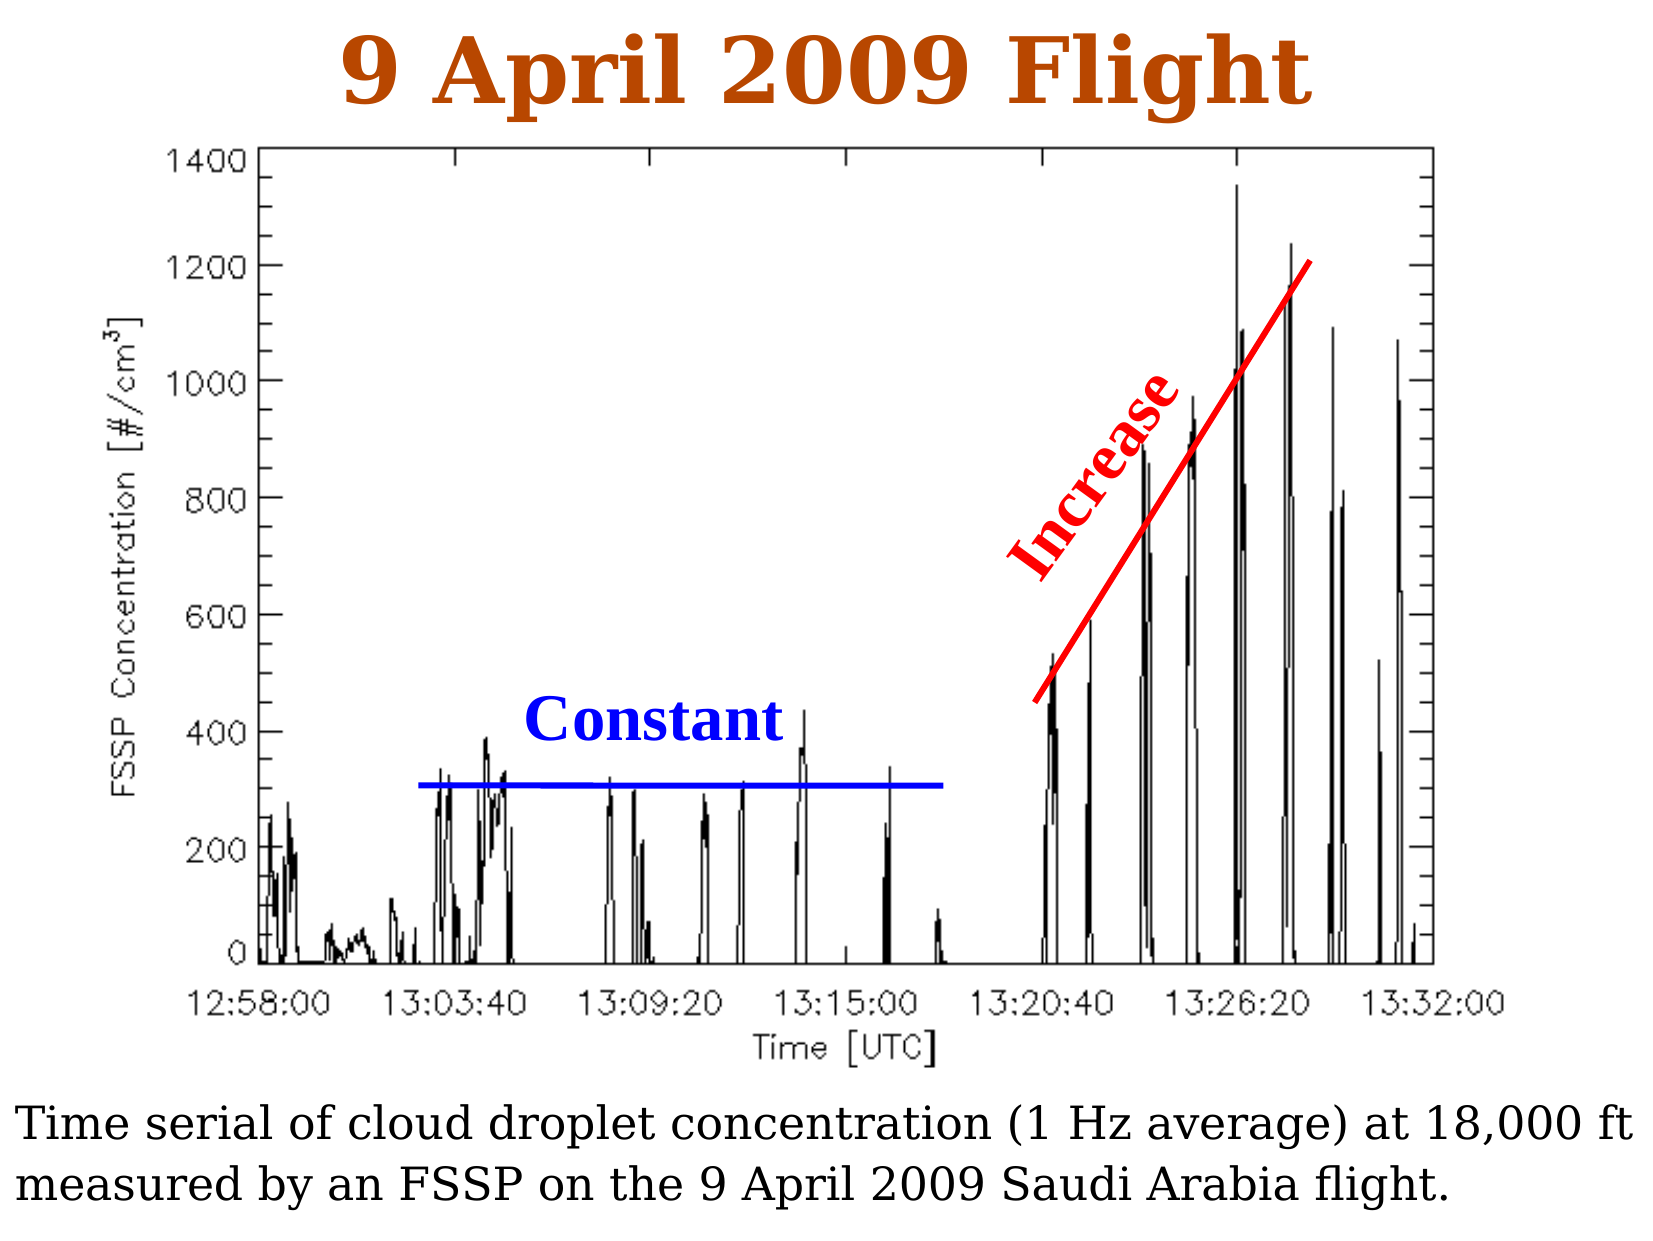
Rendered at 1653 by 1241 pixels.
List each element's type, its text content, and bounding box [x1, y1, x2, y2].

text_box Constant [738, 713, 748, 734]
text_box Time serial of cloud droplet concentration (1 Hz average) at 18,000 ft measured by an FSSP on the 9 April 2009 Saudi Arabia flight. [0, 1080, 1651, 1218]
text_box [45, 126, 1508, 1080]
text_box Increase [1043, 530, 1064, 548]
text_box 9 April 2009 Flight [0, 19, 1653, 126]
text_box Constant [584, 712, 593, 734]
text_box Increase [971, 231, 1260, 593]
text_box Constant [619, 713, 629, 734]
text_box Constant [509, 666, 820, 734]
